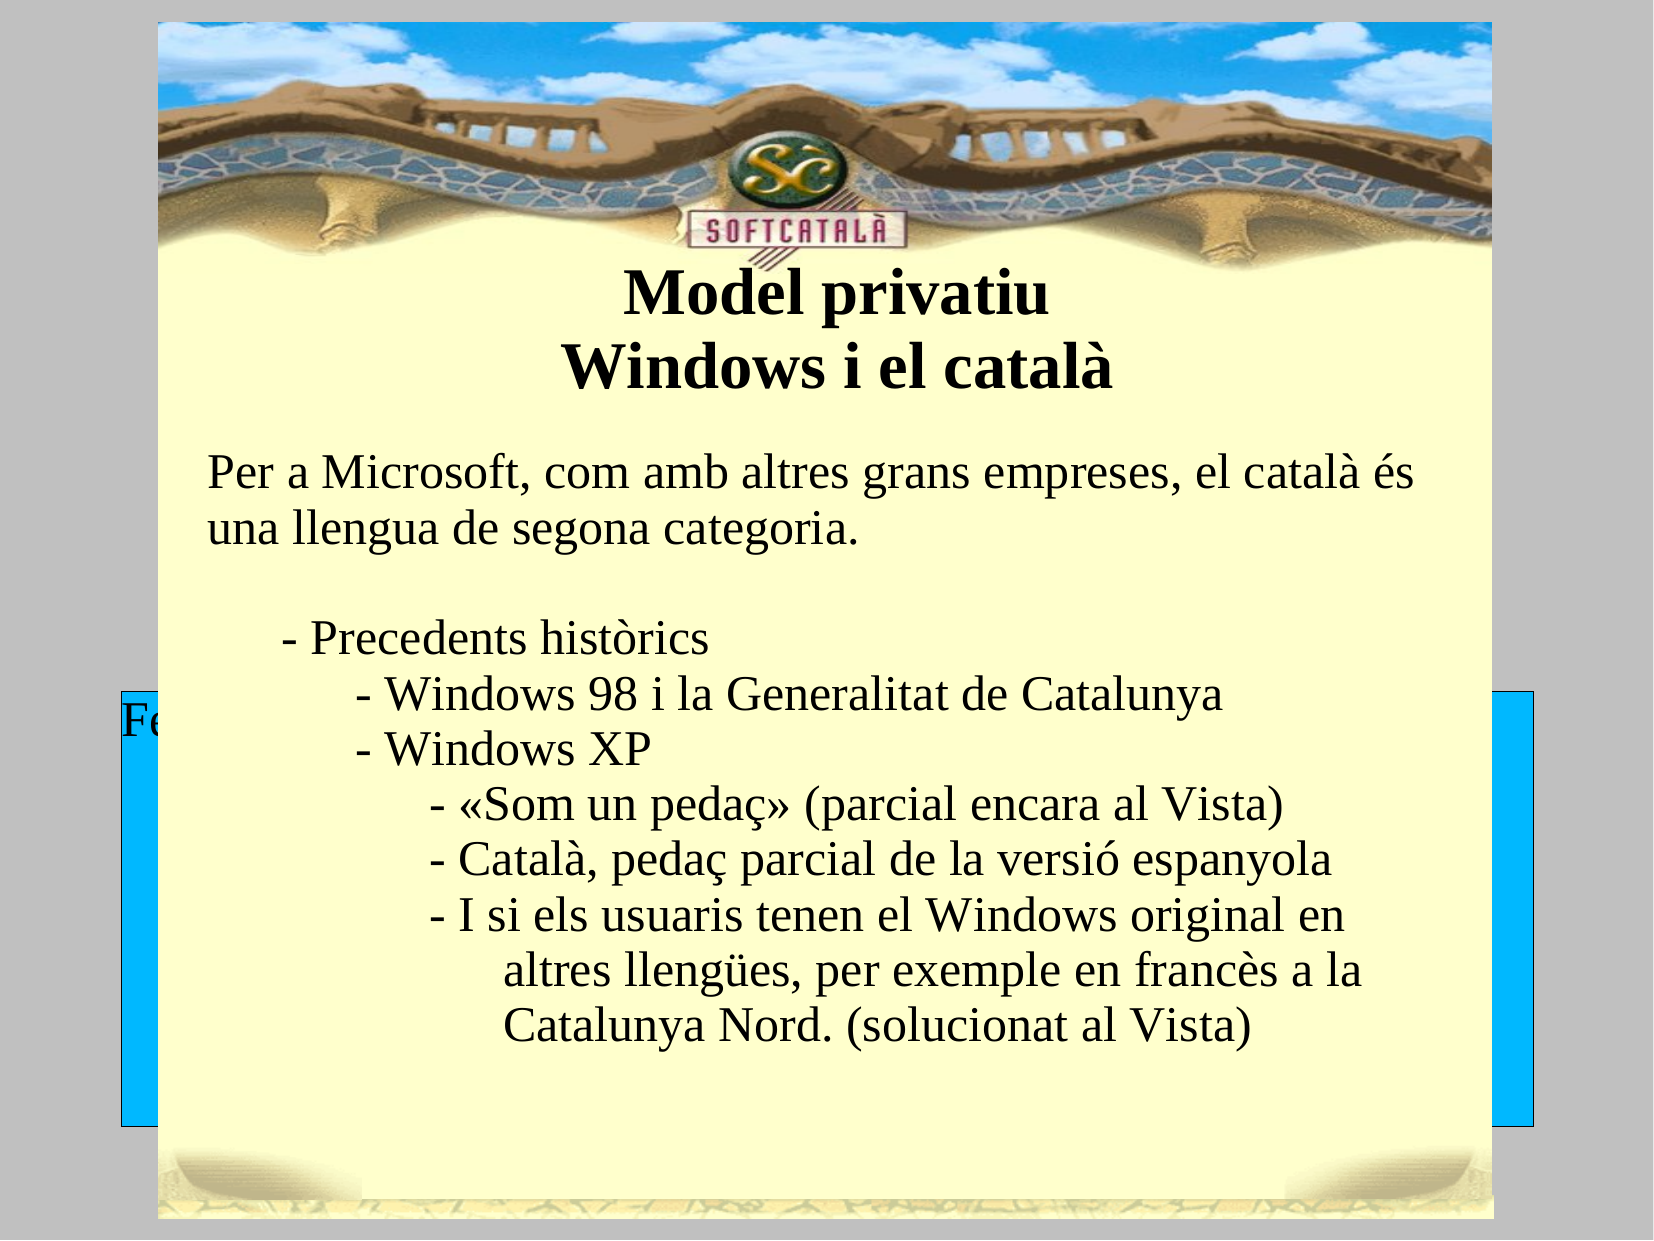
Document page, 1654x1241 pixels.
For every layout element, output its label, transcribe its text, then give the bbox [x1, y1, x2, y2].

text_box [121, 691, 1534, 1127]
text_box Per a Microsoft, com amb altres grans empreses, el català és una llengua de segona categoria. - Precedents històrics - Windows 98 i la Generalitat de Catalunya - Windows XP - «Som un pedaç» (parcial encara al Vista) - Català, pedaç parcial de la versió espanyola - I si els usuaris tenen el Windows original en altres llengües, per exemple en francès a la Catalunya Nord. (solucionat al Vista) [207, 444, 1450, 1110]
text_box Model privatiu Windows i el català [559, 254, 1116, 430]
picture [158, 1127, 1494, 1219]
picture [158, 22, 1492, 691]
